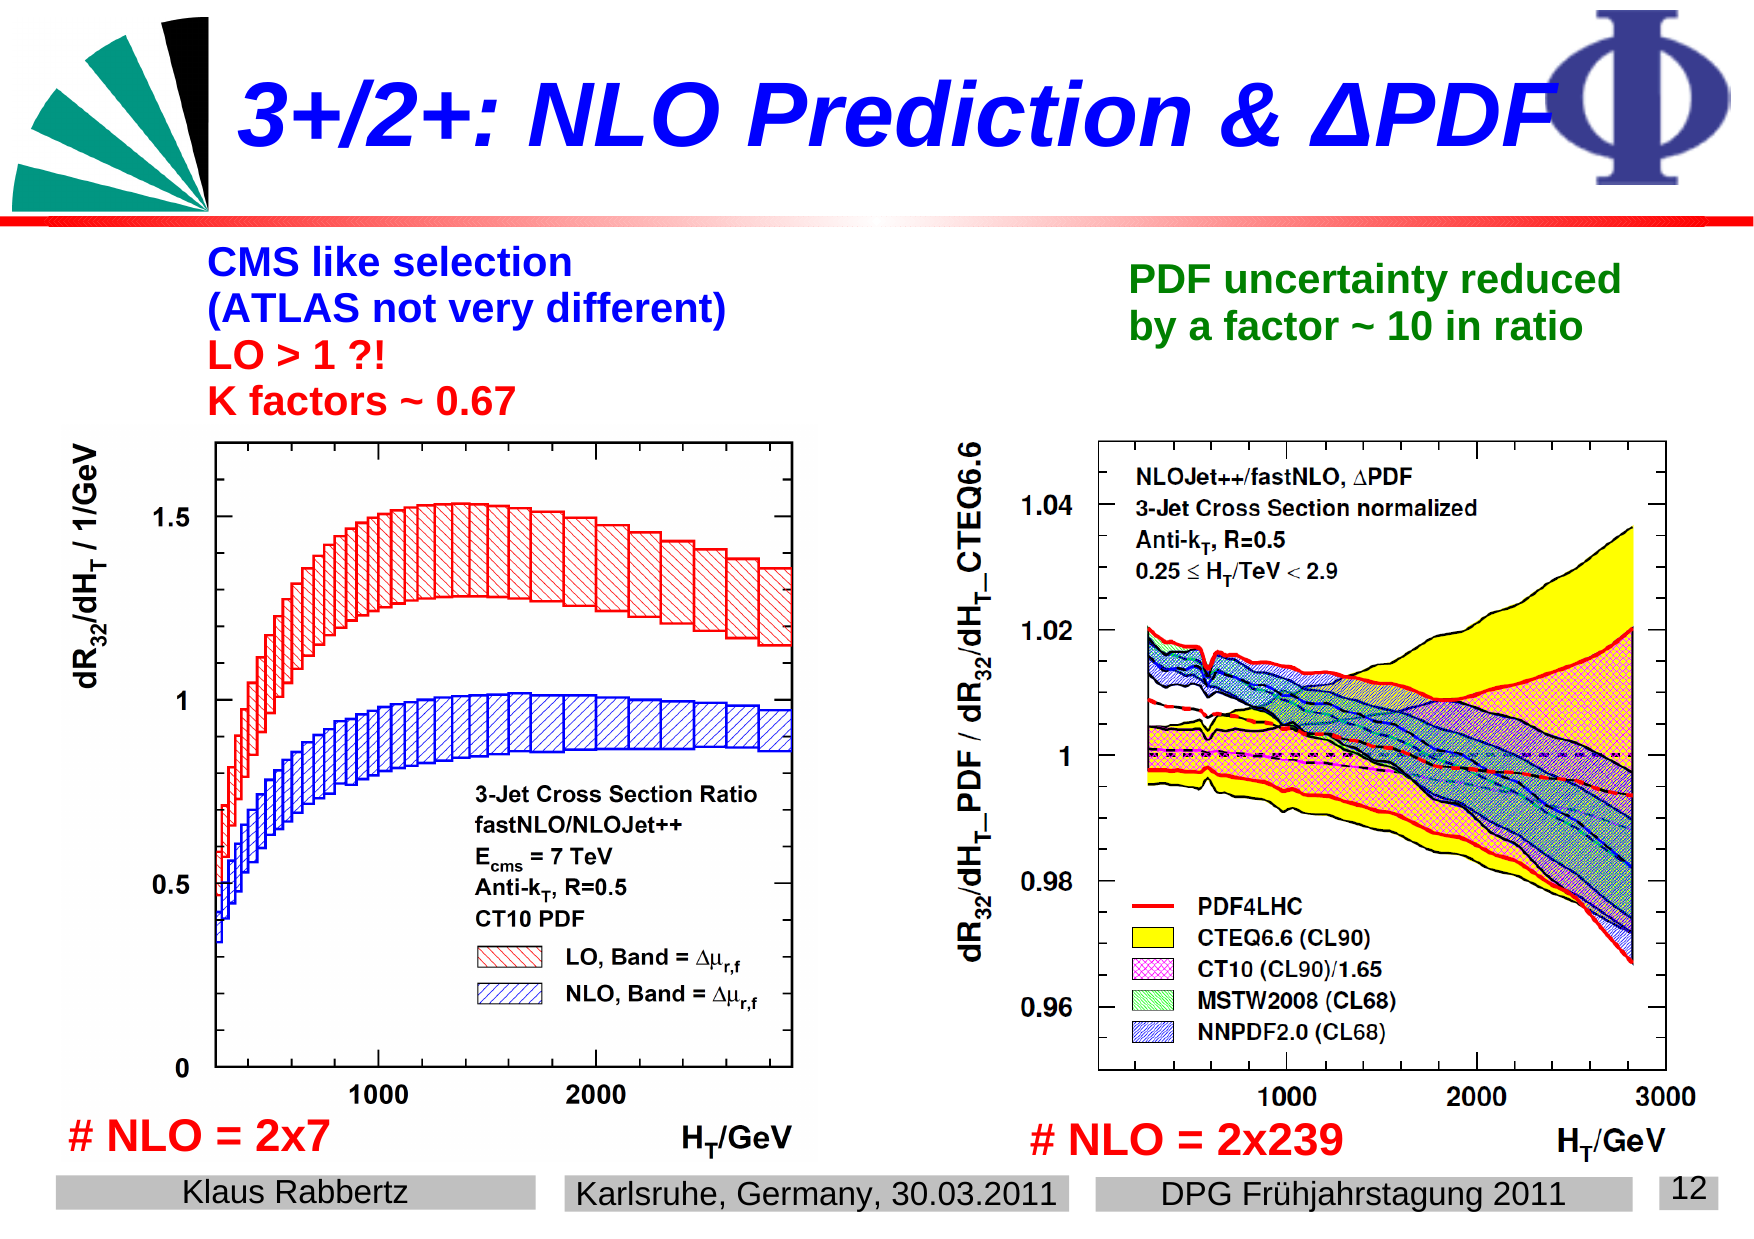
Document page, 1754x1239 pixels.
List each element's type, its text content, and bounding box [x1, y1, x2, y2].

text_box # NLO = 2x7 [56, 1104, 344, 1168]
picture [946, 420, 1696, 1167]
picture [1545, 10, 1731, 185]
picture [61, 424, 818, 1162]
text_box # NLO = 2x239 [1017, 1108, 1357, 1172]
text_box PDF uncertainty reduced by a factor ~ 10 in ratio [1116, 250, 1634, 356]
text_box CMS like selection (ATLAS not very different) LO > 1 ?! K factors ~ 0.67 [195, 232, 738, 424]
title 3+/2+: NLO Prediction & ΔPDF [220, 16, 1575, 213]
picture [12, 17, 209, 214]
